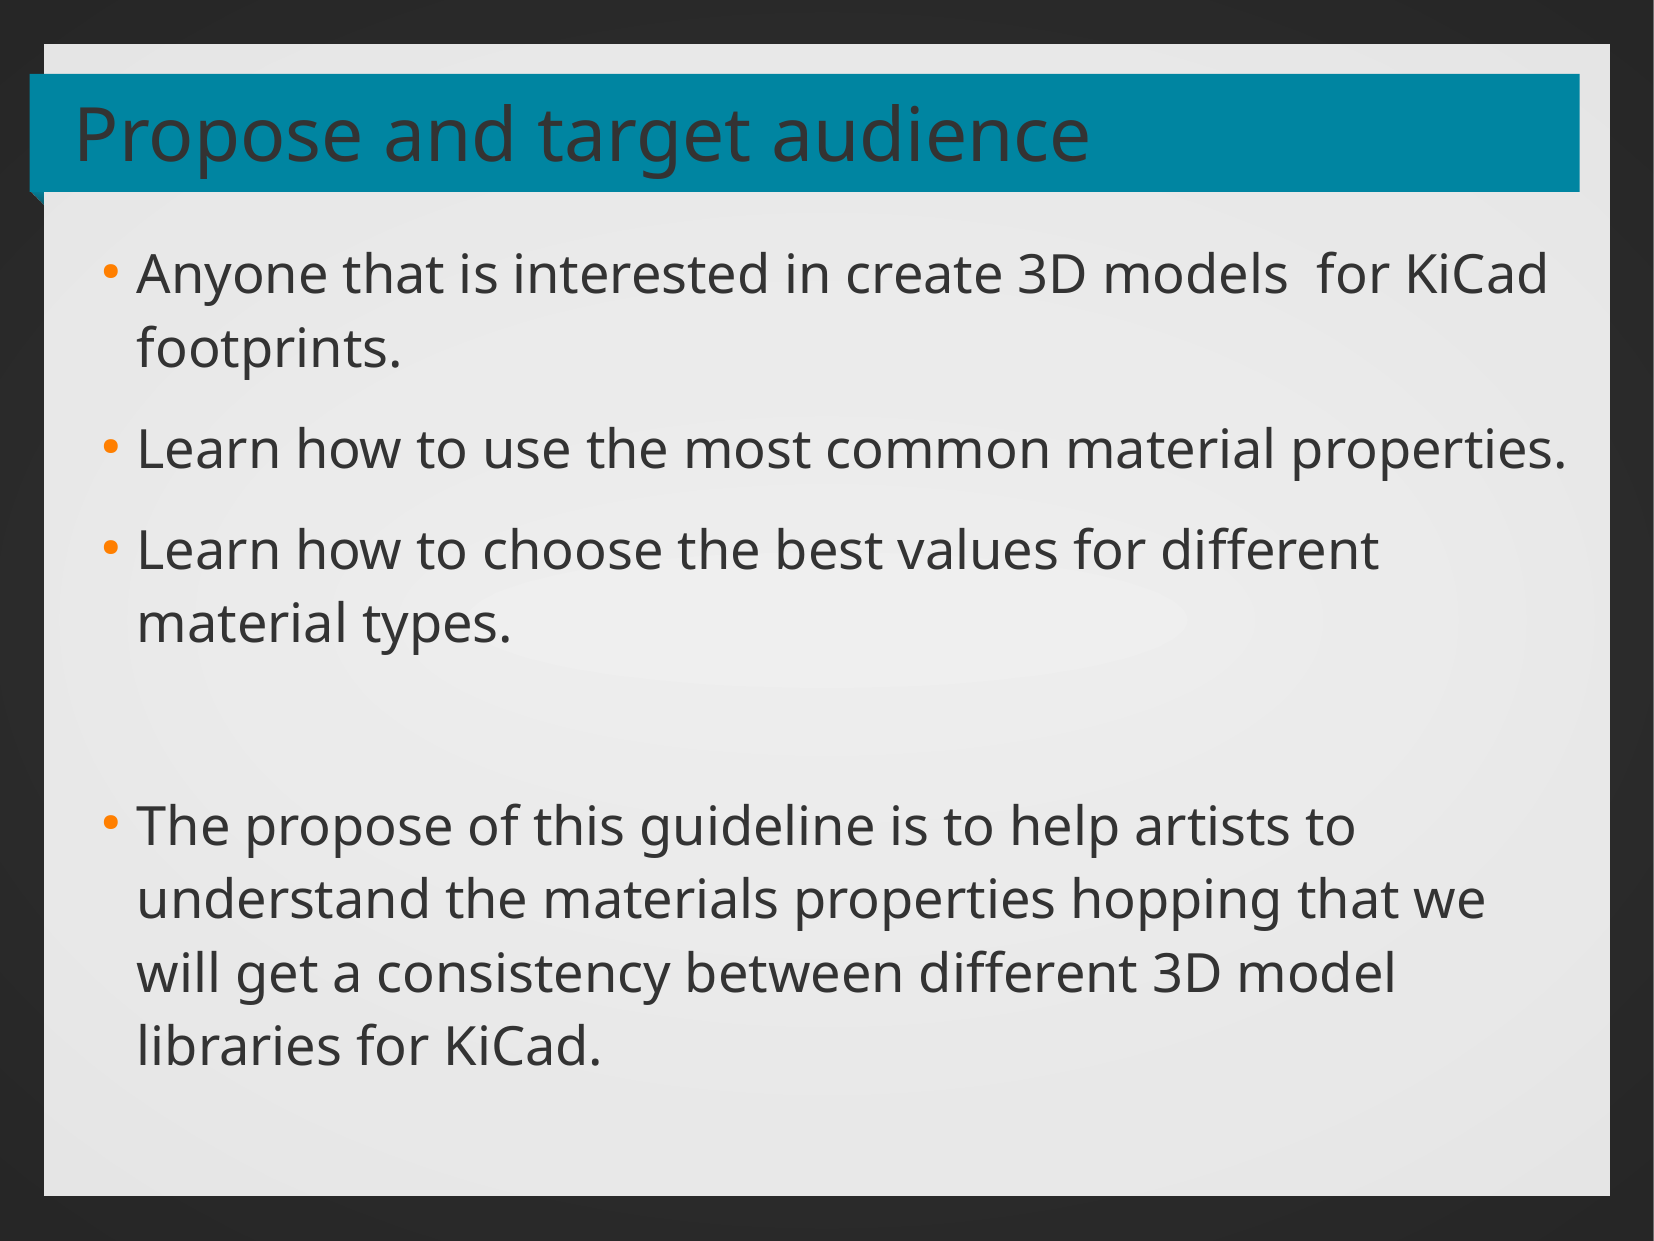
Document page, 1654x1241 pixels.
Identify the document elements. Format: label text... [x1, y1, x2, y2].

list Anyone that is interested in create 3D models for KiCad footprints. Learn how to use the most common material properties. Learn how to choose the best values for different material types. The propose of this guideline is to help artists to understand the materials properties hopping that we will get a consistency between different 3D model libraries for KiCad. [73, 236, 1580, 1167]
title Propose and target audience [73, 73, 1565, 192]
